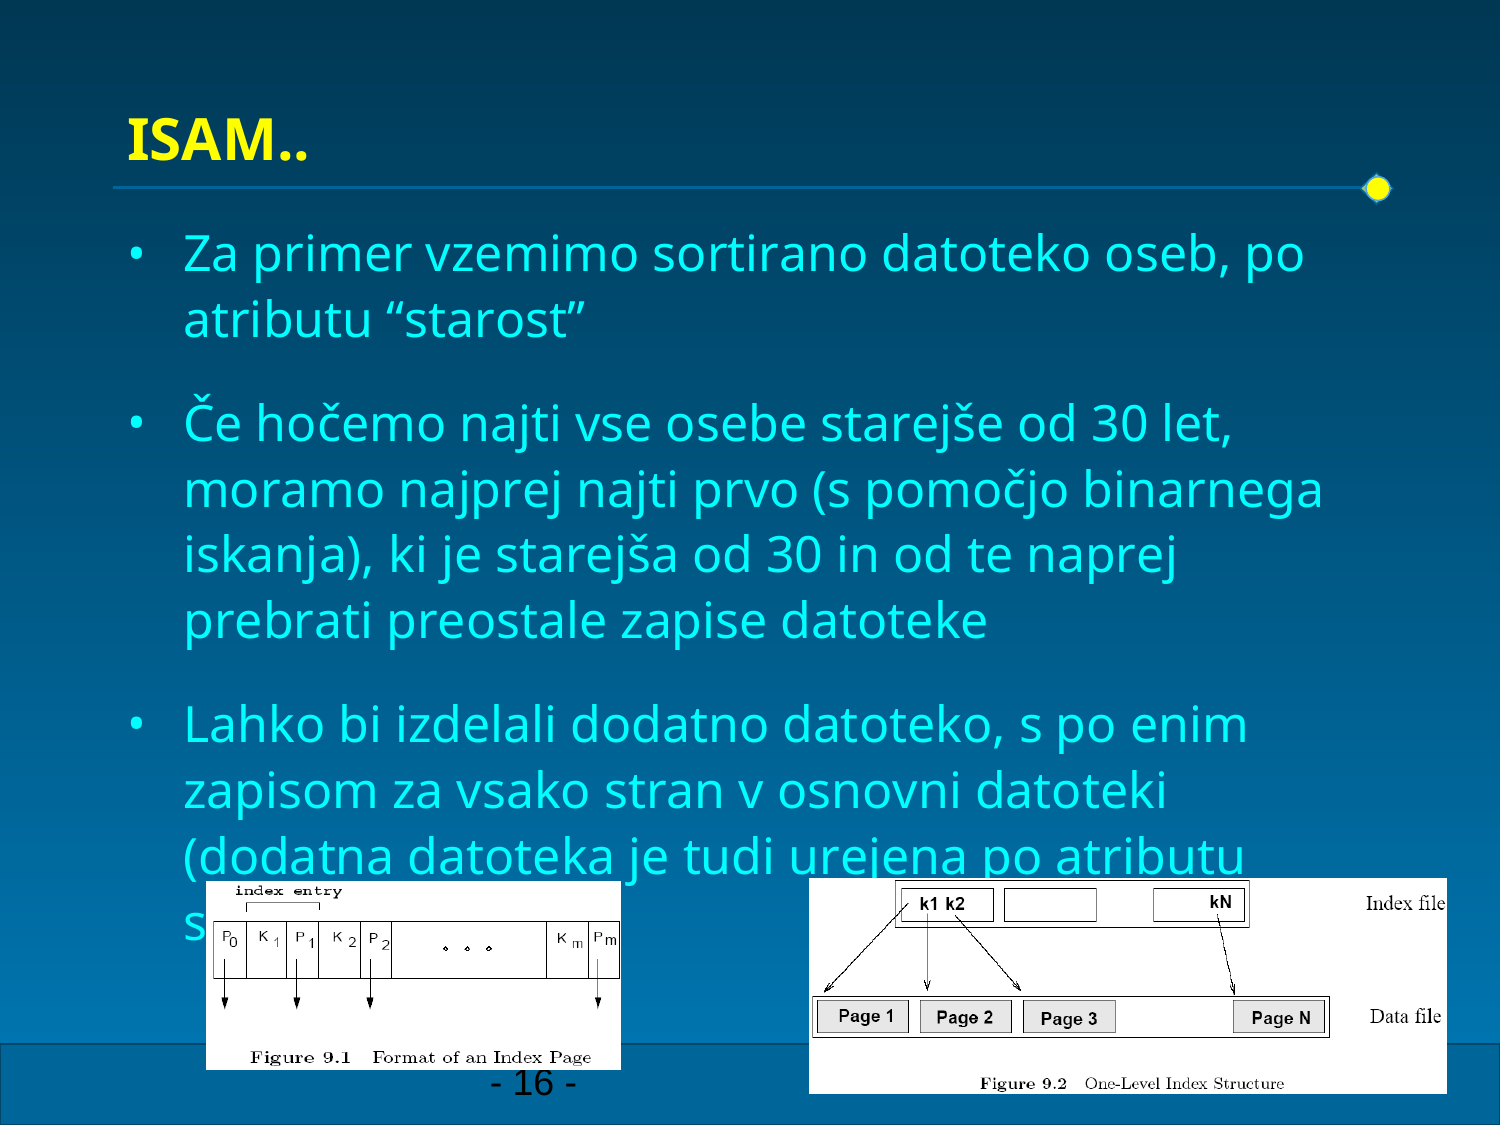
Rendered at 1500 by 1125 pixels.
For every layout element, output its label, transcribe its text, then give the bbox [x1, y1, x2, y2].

title ISAM.. [112, 94, 1388, 181]
picture [810, 878, 1446, 1093]
list Za primer vzemimo sortirano datoteko oseb, po atributu “starost” Če hočemo najti vse osebe starejše od 30 let, moramo najprej najti prvo (s pomočjo binarnega iskanja), ki je starejša od 30 in od te naprej prebrati preostale zapise datoteke Lahko bi izdelali dodatno datoteko, s po enim zapisom za vsako stran v osnovni datoteki (dodatna datoteka je tudi urejena po atributu starost) [112, 208, 1388, 864]
picture [207, 882, 620, 1070]
